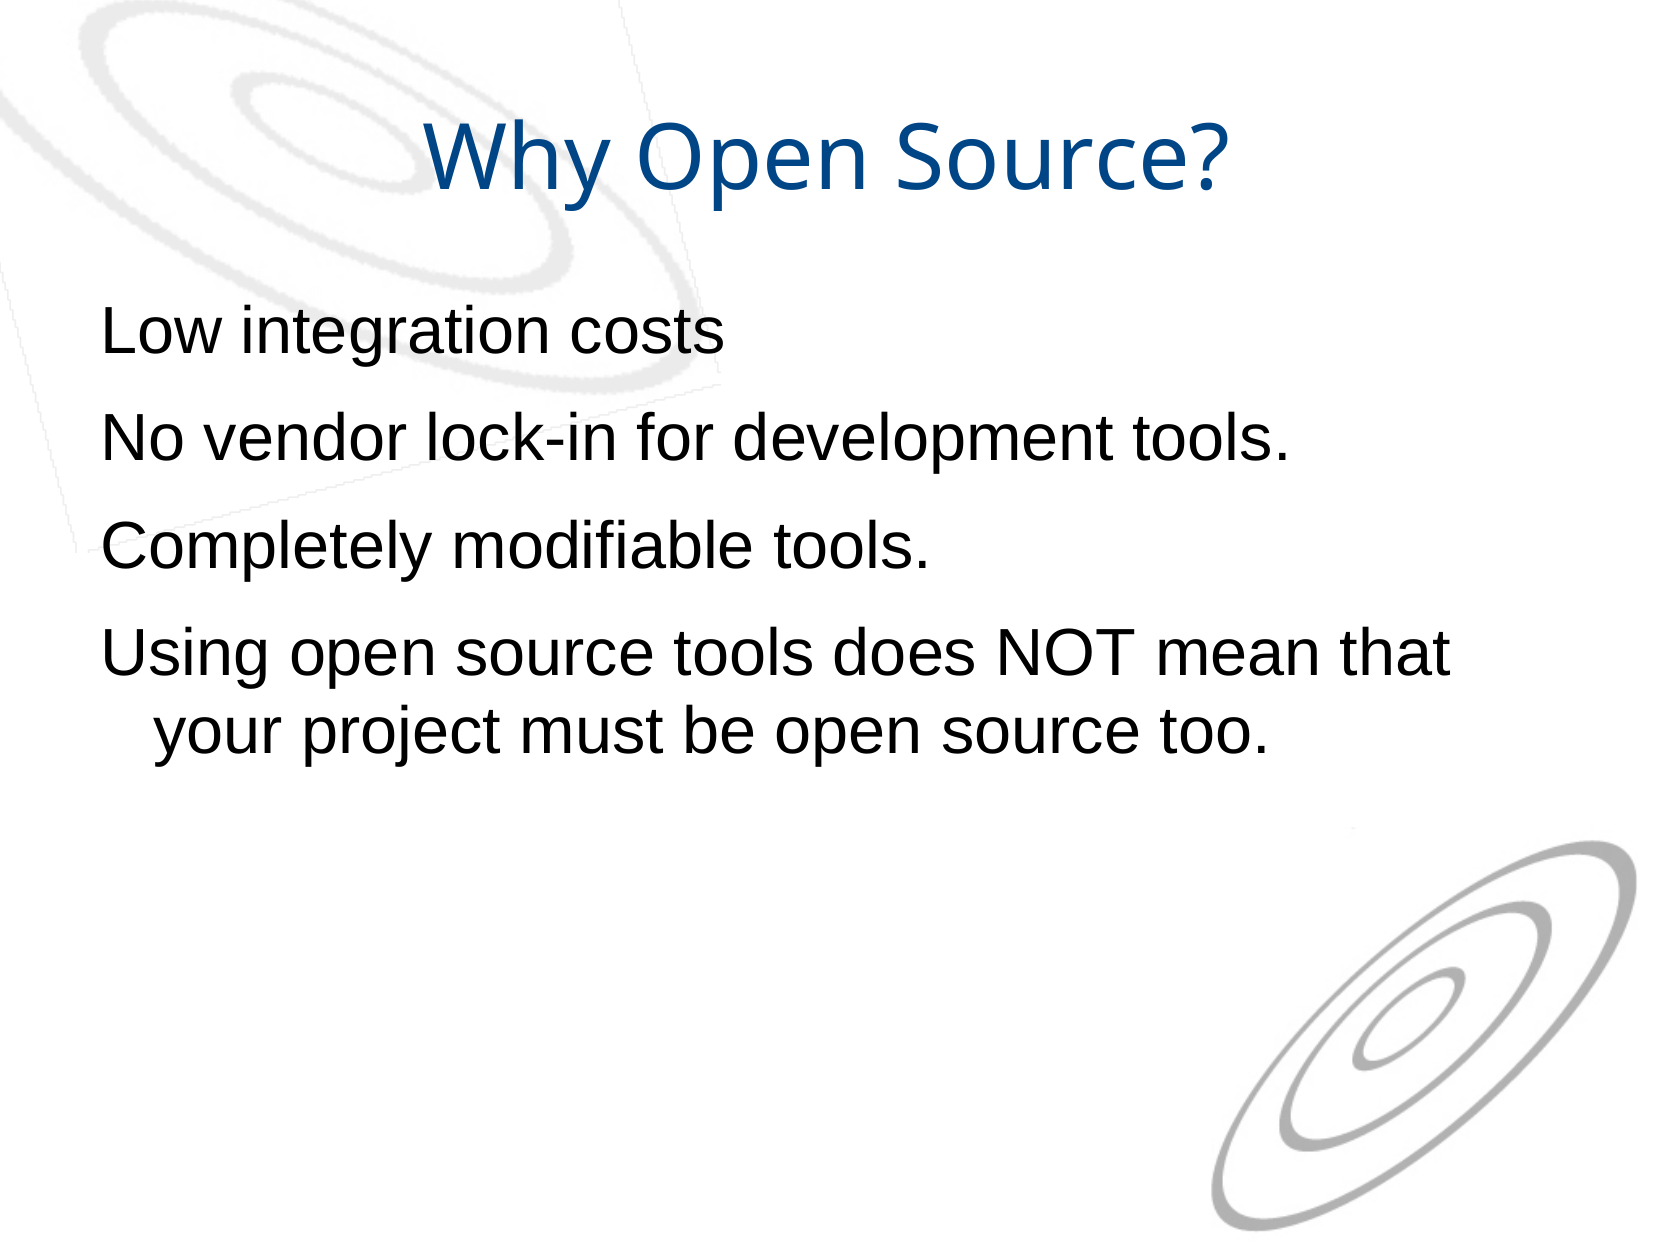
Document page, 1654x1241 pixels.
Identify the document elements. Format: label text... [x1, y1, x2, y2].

list Low integration costs No vendor lock-in for development tools. Completely modifiable tools. Using open source tools does NOT mean that your project must be open source too. [82, 290, 1571, 1109]
title Why Open Source? [82, 49, 1571, 257]
picture [1210, 826, 1638, 1241]
